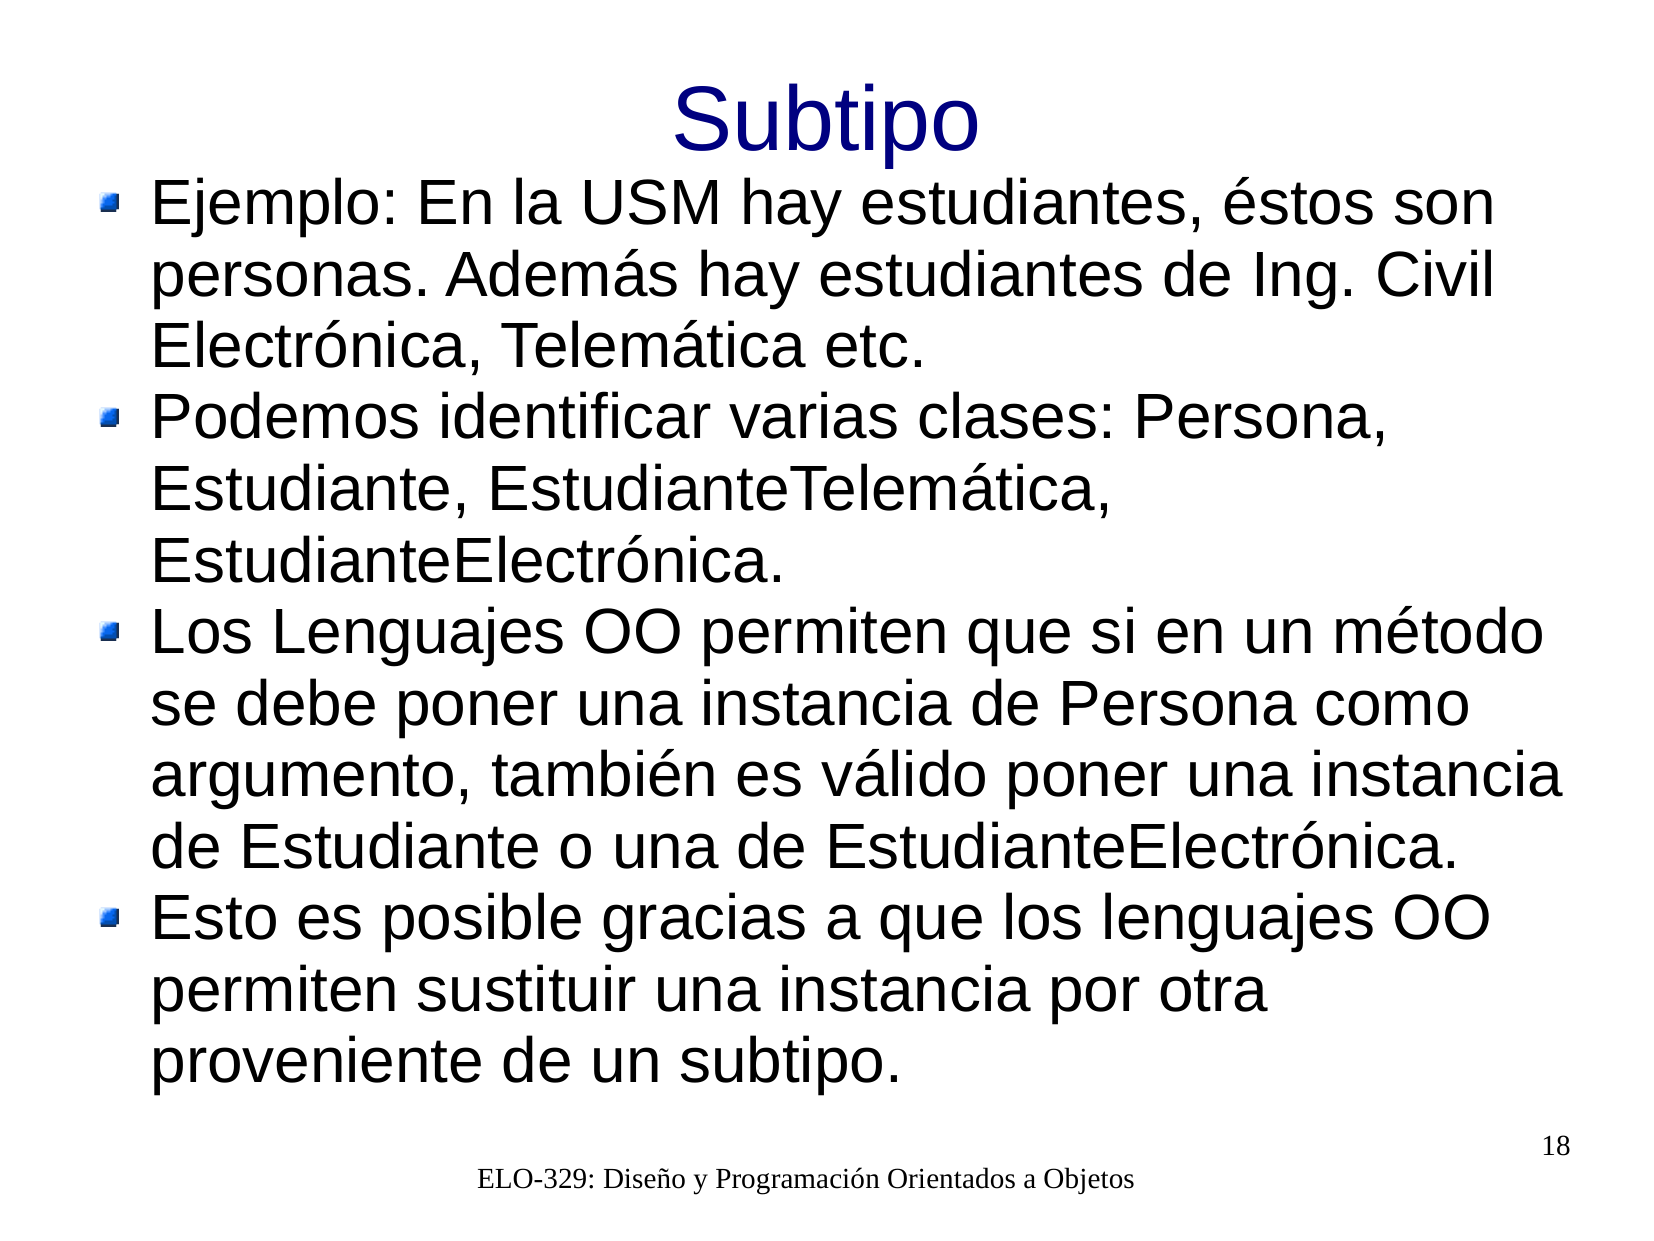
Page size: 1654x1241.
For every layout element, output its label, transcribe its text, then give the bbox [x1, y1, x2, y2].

list Ejemplo: En la USM hay estudiantes, éstos son personas. Además hay estudiantes de Ing. Civil Electrónica, Telemática etc. Podemos identificar varias clases: Persona, Estudiante, EstudianteTelemática, EstudianteElectrónica. Los Lenguajes OO permiten que si en un método se debe poner una instancia de Persona como argumento, también es válido poner una instancia de Estudiante o una de EstudianteElectrónica. Esto es posible gracias a que los lenguajes OO permiten sustituir una instancia por otra proveniente de un subtipo. [82, 166, 1571, 1156]
title Subtipo [82, 49, 1571, 166]
